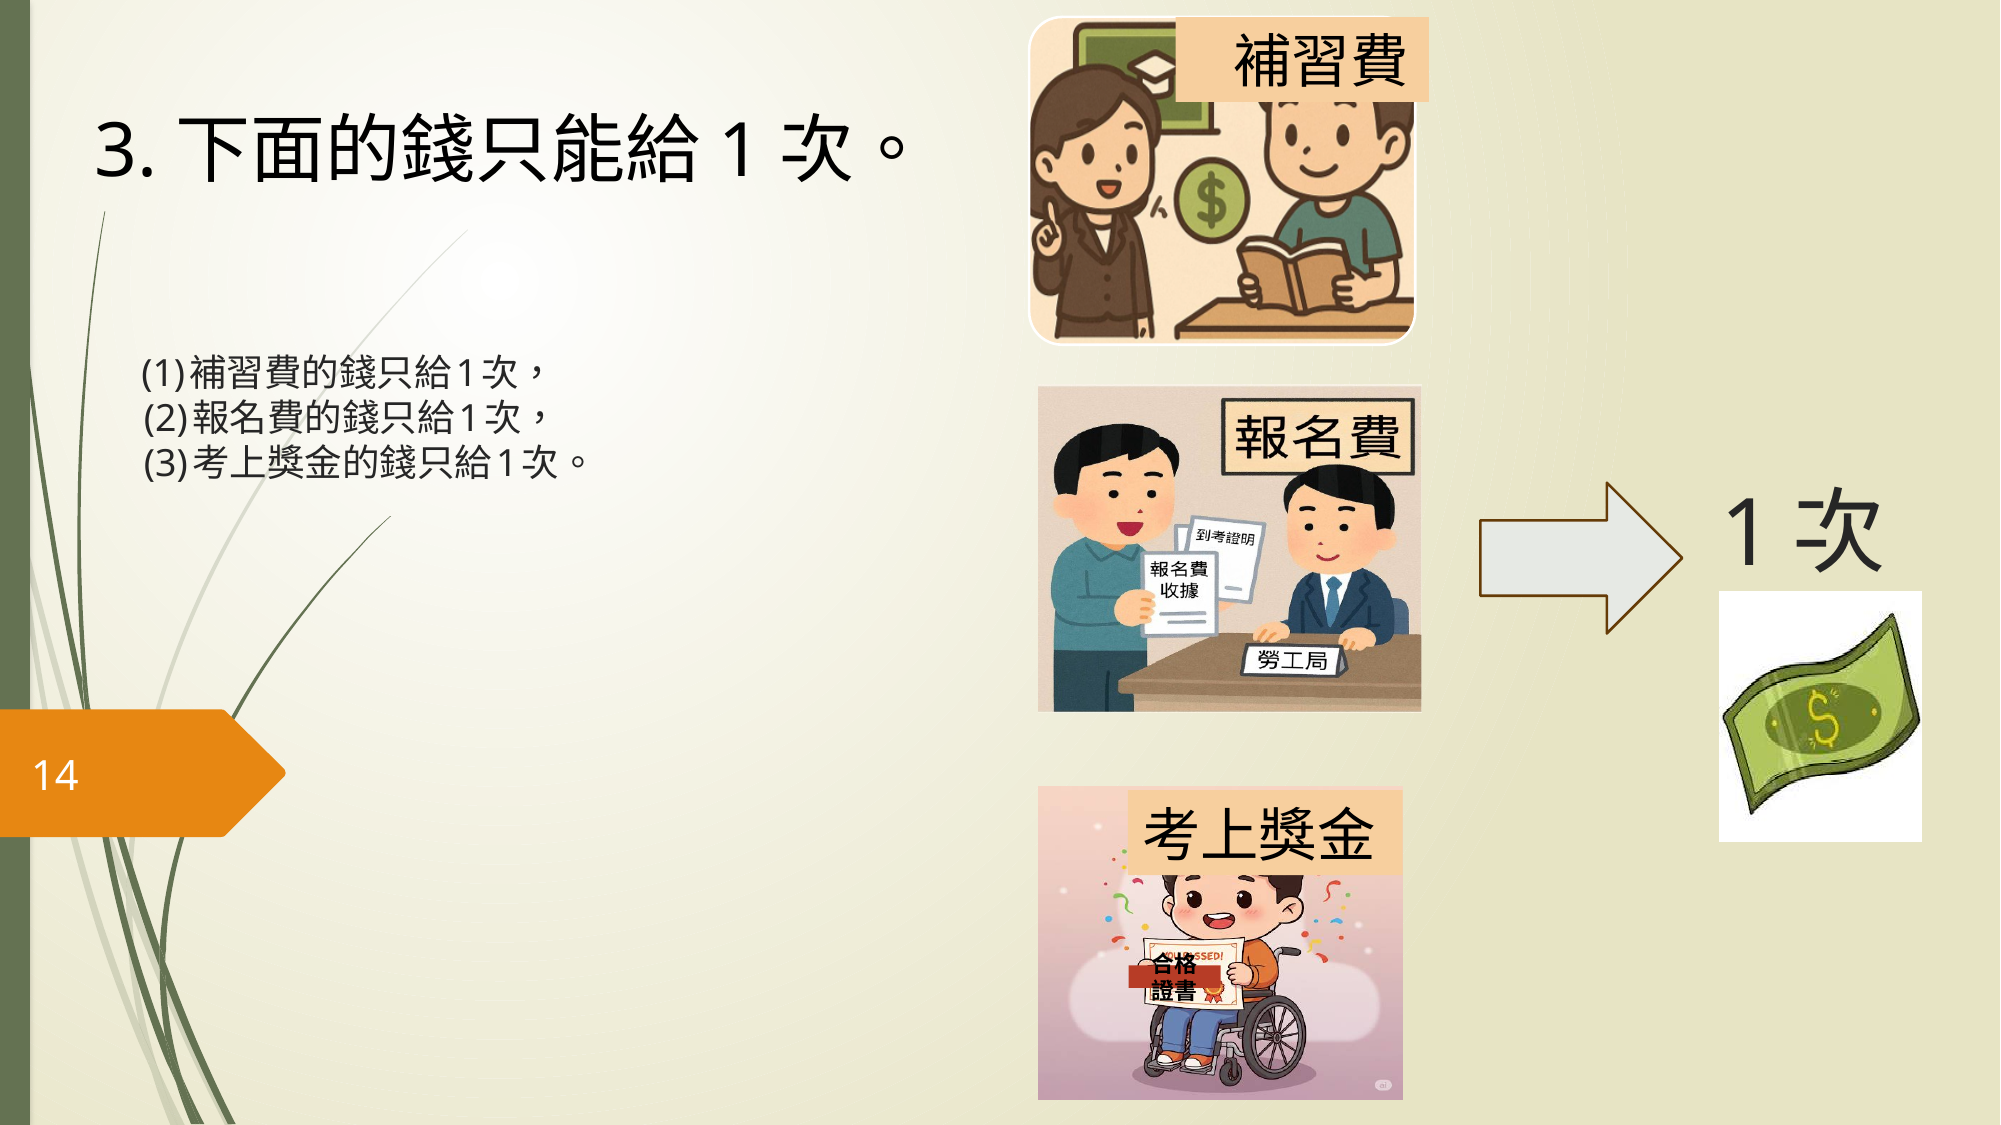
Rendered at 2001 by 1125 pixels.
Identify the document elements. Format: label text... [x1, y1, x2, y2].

picture [149, 821, 404, 1076]
text_box [1480, 482, 1683, 634]
picture [1719, 592, 1922, 842]
text_box 考上獎金 [1127, 790, 1403, 876]
text_box 補習費 [1175, 17, 1429, 102]
text_box 合格證書 [1128, 965, 1221, 988]
text_box 1次 [1705, 388, 1936, 592]
text_box 3.下面的錢只能給1次。 [80, 49, 1000, 200]
slide_number <編號> [0, 747, 94, 808]
picture [1038, 786, 1403, 1101]
picture [1038, 384, 1422, 713]
title (1)補習費的錢只給1次， (2)報名費的錢只給1次， (3)考上獎金的錢只給1次。 [116, 186, 1121, 492]
text_box [1029, 16, 1416, 345]
